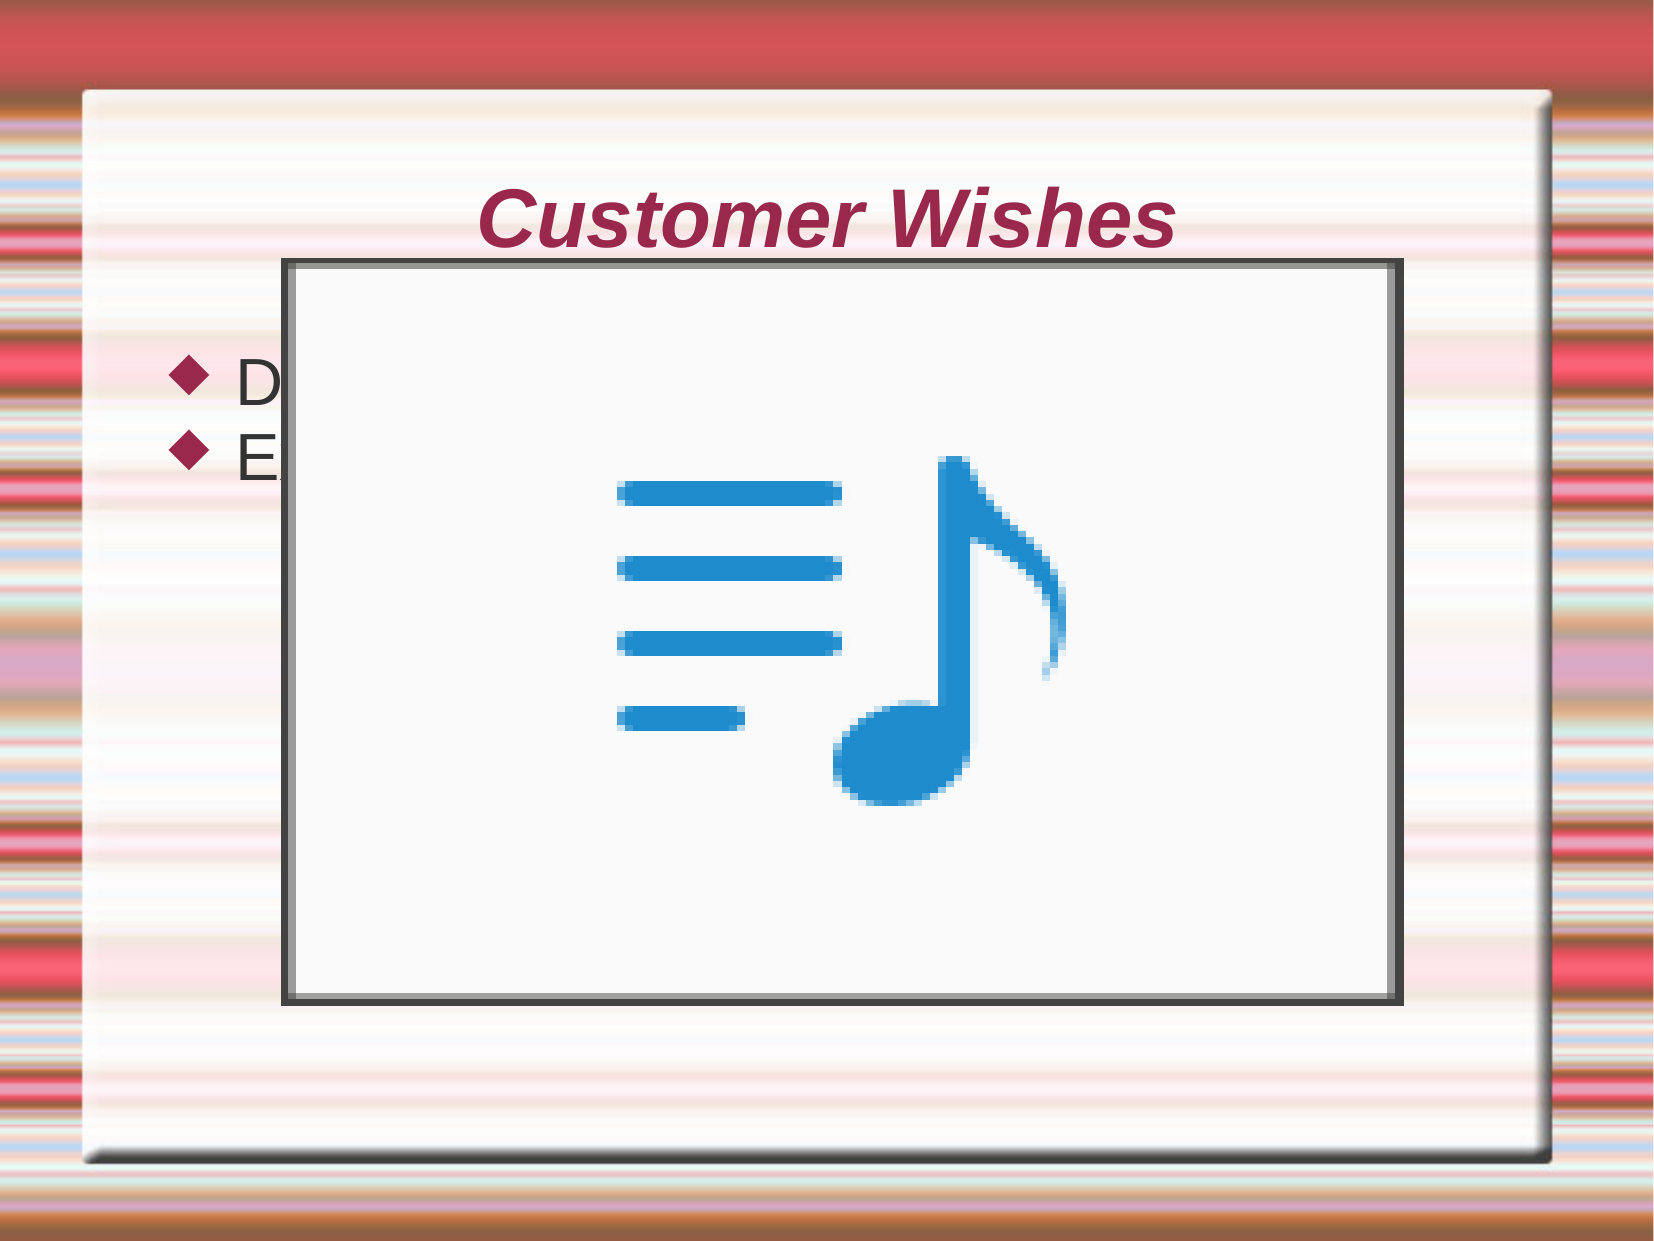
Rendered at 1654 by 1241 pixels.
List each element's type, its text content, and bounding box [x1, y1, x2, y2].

picture [0, 0, 1654, 1241]
text_box [279, 256, 1405, 1007]
title Customer Wishes [121, 114, 1534, 322]
list Describe customer needs and wishes Explain the requirements [152, 344, 1534, 1127]
